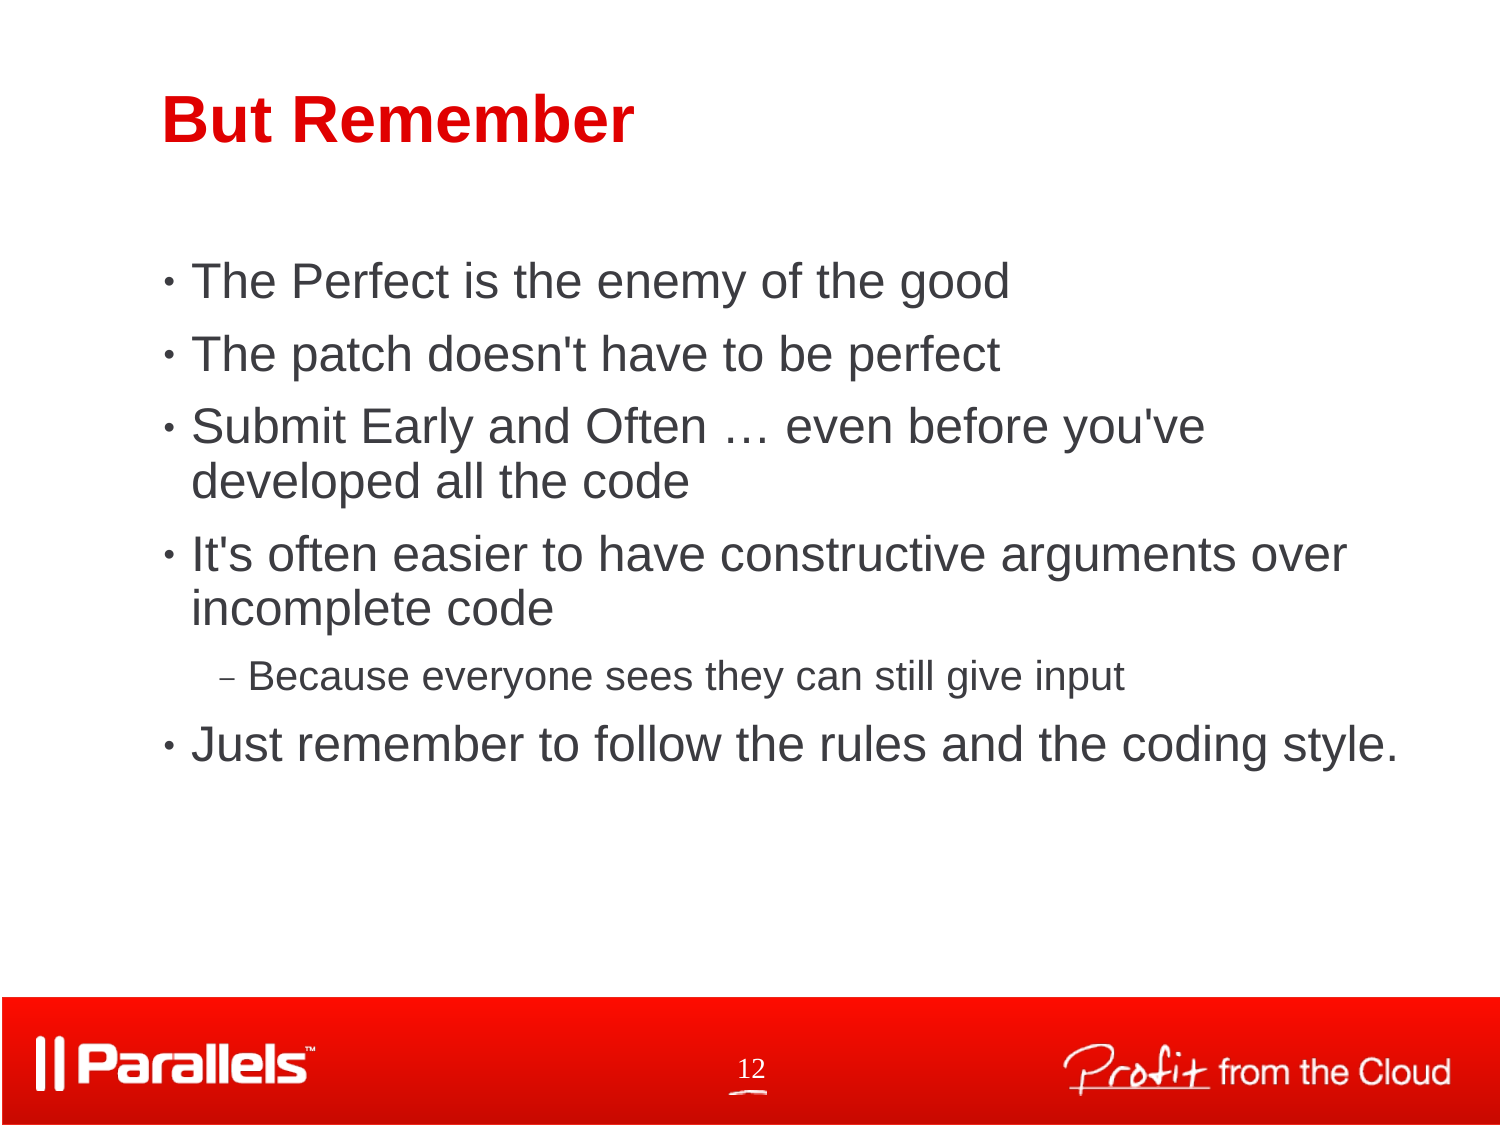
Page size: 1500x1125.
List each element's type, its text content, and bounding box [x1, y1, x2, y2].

title But Remember [161, 41, 1383, 205]
picture [727, 1090, 767, 1095]
picture [1049, 1033, 1465, 1096]
list The Perfect is the enemy of the good The patch doesn't have to be perfect Submit Early and Often … even before you've developed all the code It's often easier to have constructive arguments over incomplete code Because everyone sees they can still give input Just remember to follow the rules and the coding style. [163, 254, 1404, 908]
picture [36, 1034, 318, 1091]
